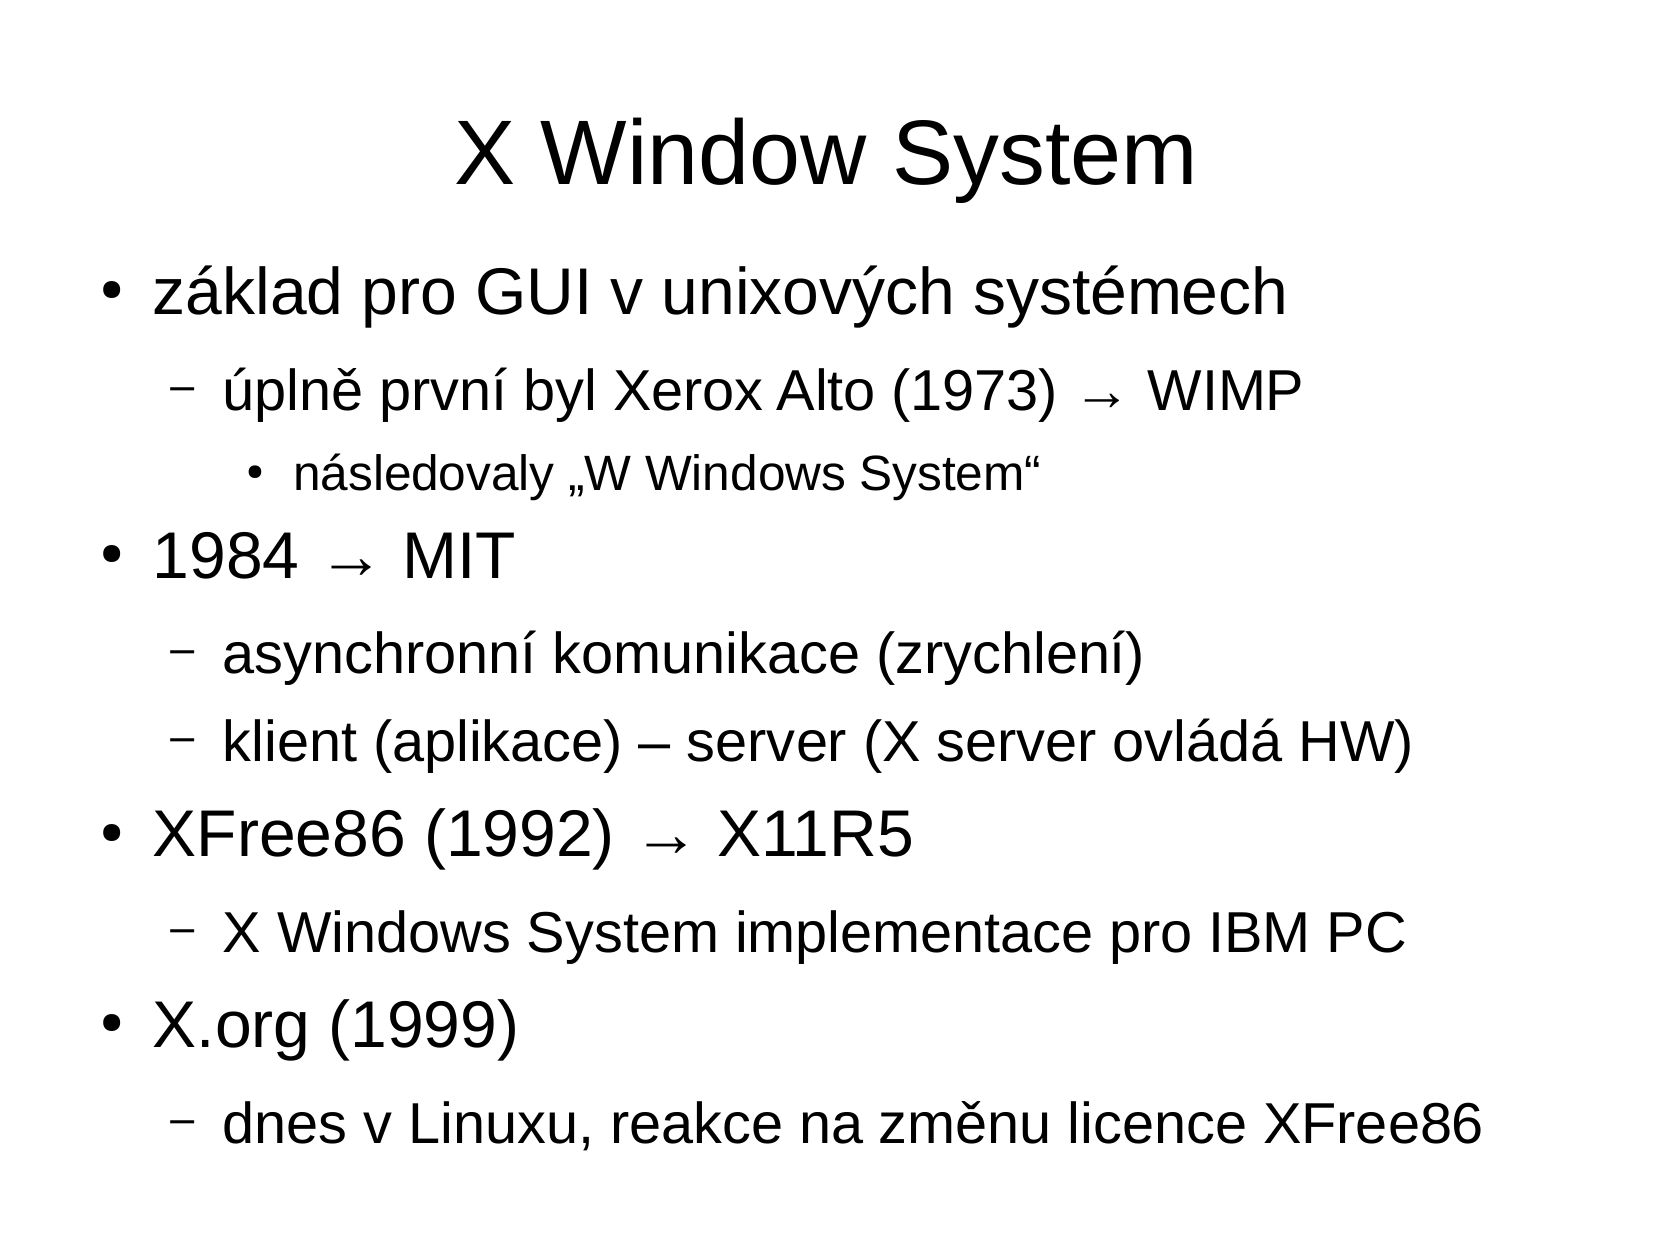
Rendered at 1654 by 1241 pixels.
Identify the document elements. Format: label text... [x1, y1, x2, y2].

title X Window System [82, 56, 1571, 250]
list základ pro GUI v unixových systémech úplně první byl Xerox Alto (1973) → WIMP následovaly „W Windows System“ 1984 → MIT asynchronní komunikace (zrychlení) klient (aplikace) – server (X server ovládá HW) XFree86 (1992) → X11R5 X Windows System implementace pro IBM PC X.org (1999) dnes v Linuxu, reakce na změnu licence XFree86 [82, 254, 1571, 1164]
